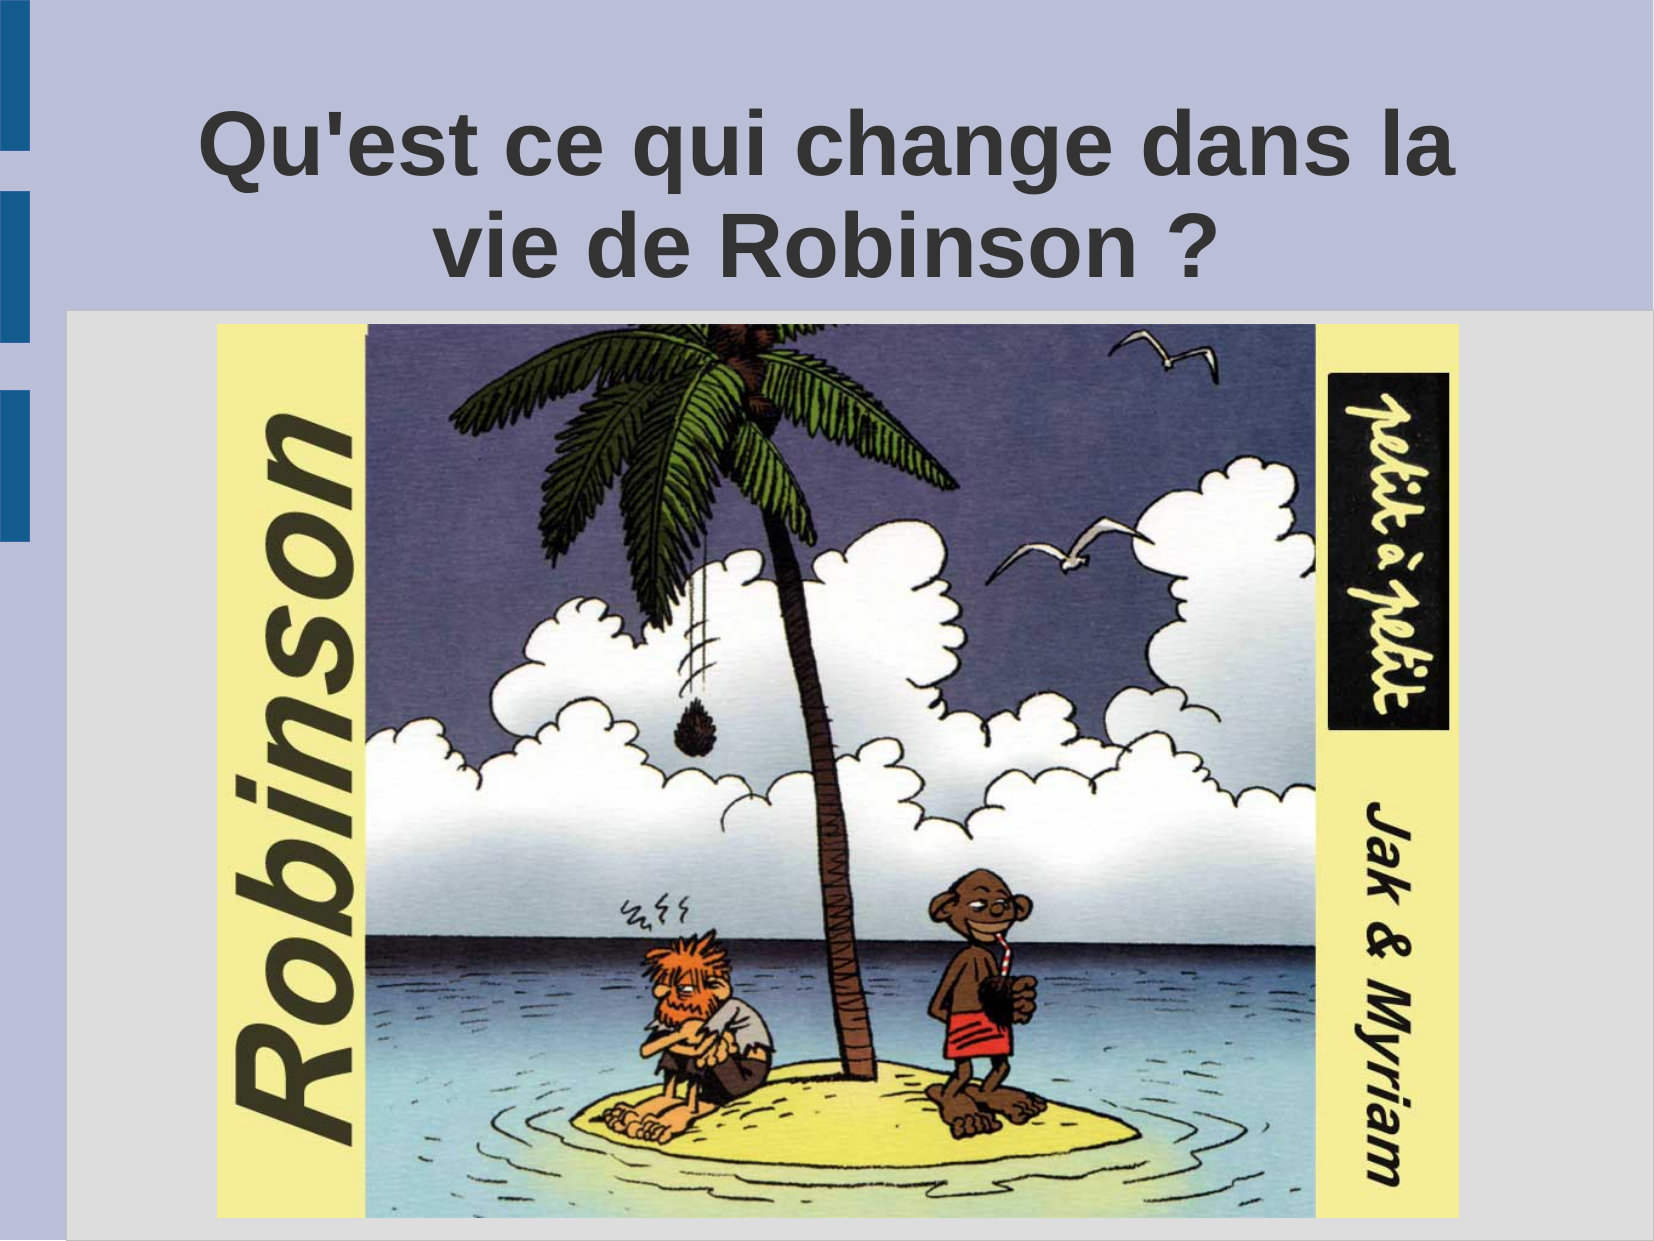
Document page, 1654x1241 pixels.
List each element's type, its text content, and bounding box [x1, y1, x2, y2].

picture [217, 324, 1459, 1218]
title Qu'est ce qui change dans la vie de Robinson ? [121, 91, 1534, 299]
